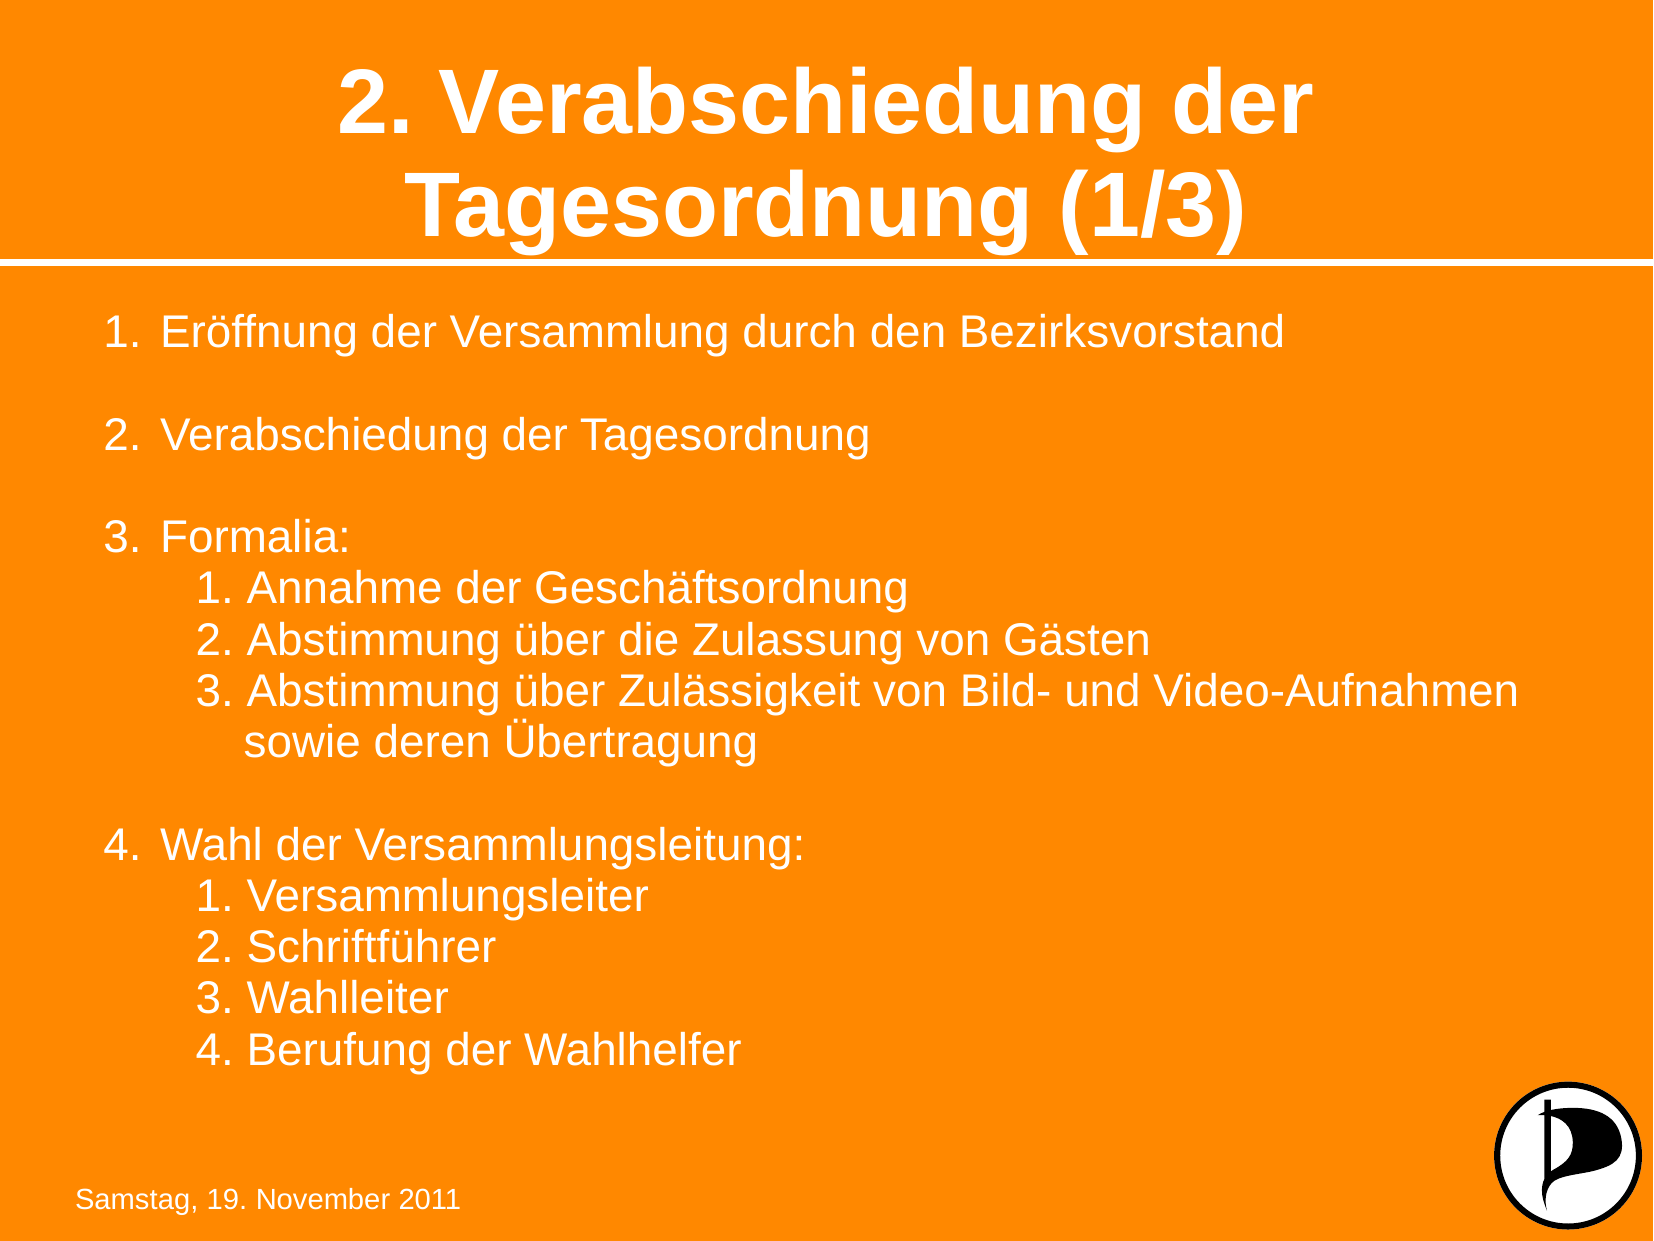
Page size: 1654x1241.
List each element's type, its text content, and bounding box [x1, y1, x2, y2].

title 2. Verabschiedung der Tagesordnung (1/3) [82, 49, 1571, 257]
subtitle Eröffnung der Versammlung durch den Bezirksvorstand Verabschiedung der Tagesordnung Formalia: Annahme der Geschäftsordnung Abstimmung über die Zulassung von Gästen Abstimmung über Zulässigkeit von Bild- und Video-Aufnahmen sowie deren Übertragung Wahl der Versammlungsleitung: Versammlungsleiter Schriftführer Wahlleiter Berufung der Wahlhelfer [75, 306, 1563, 1201]
